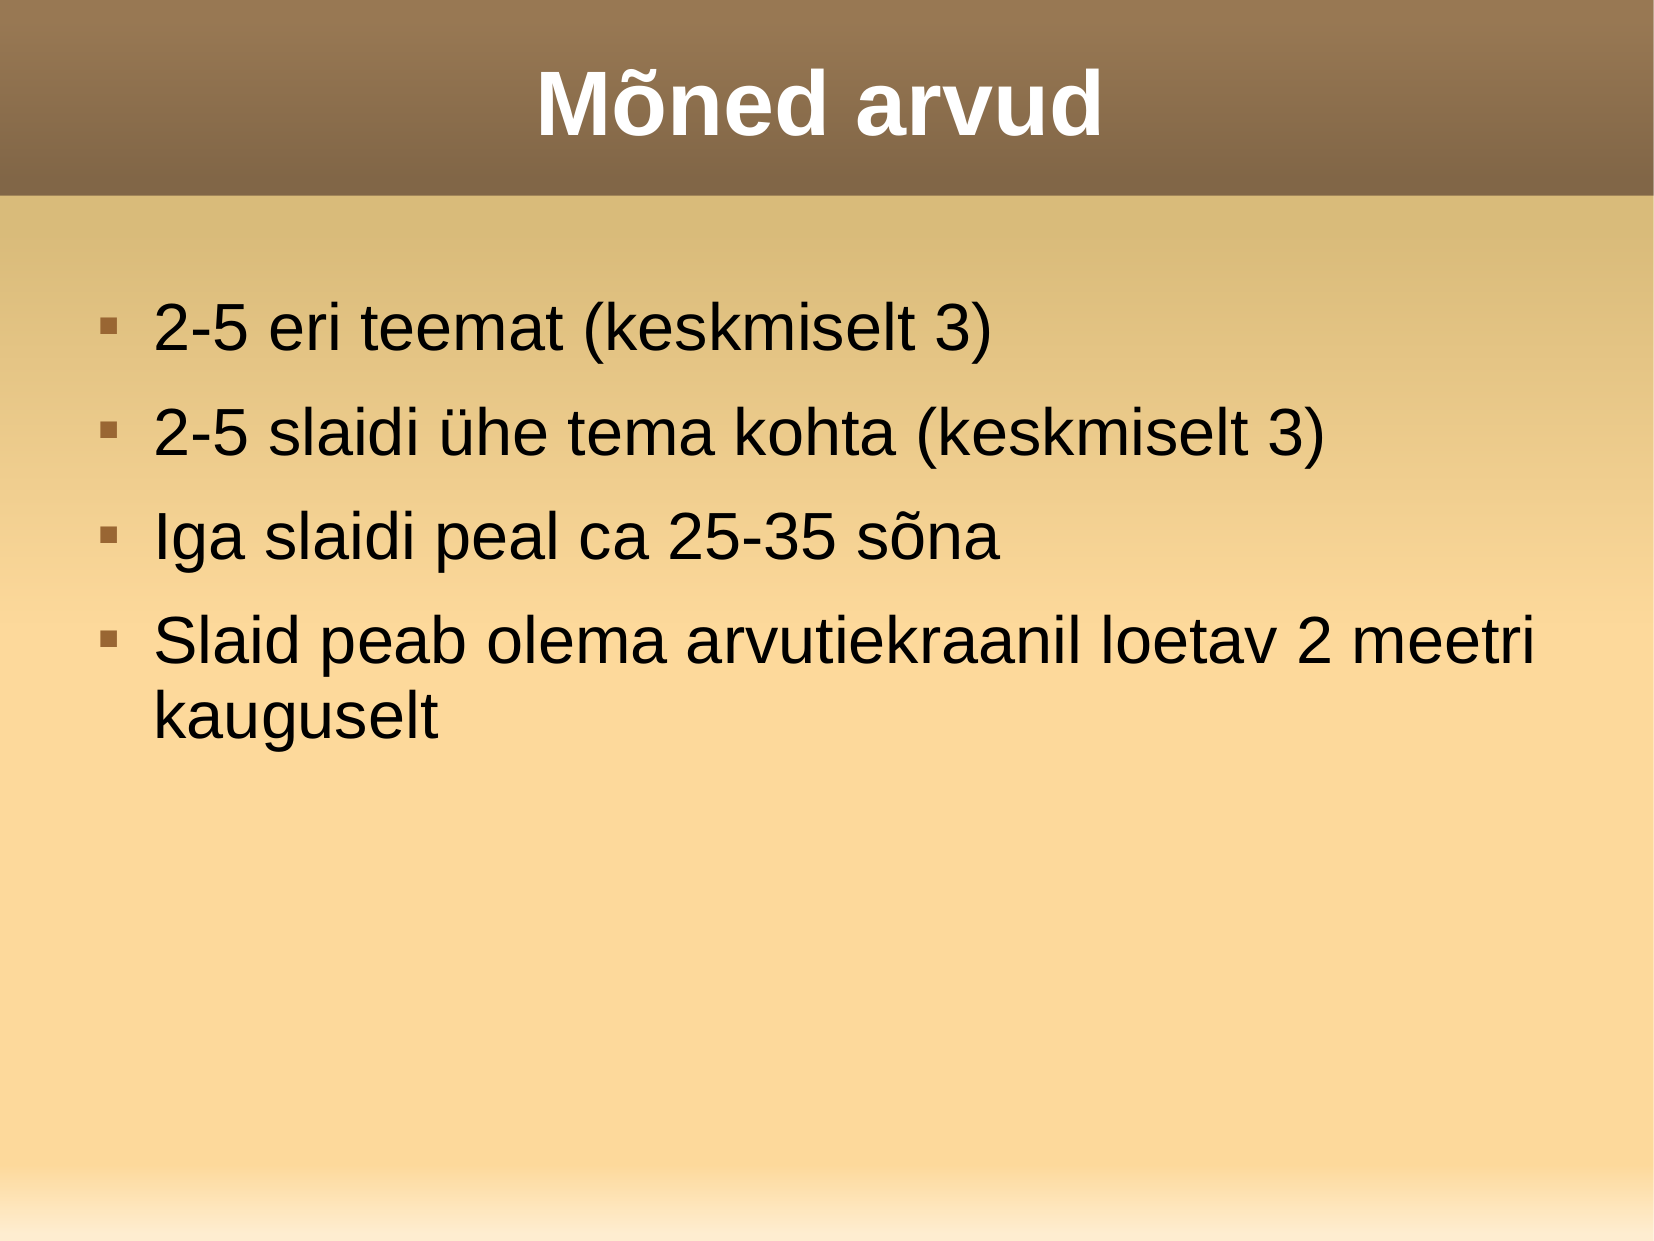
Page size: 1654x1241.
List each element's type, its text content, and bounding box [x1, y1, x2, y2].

title Mõned arvud [76, 7, 1565, 200]
picture [0, 0, 1654, 1241]
list 2-5 eri teemat (keskmiselt 3) 2-5 slaidi ühe tema kohta (keskmiselt 3) Iga slaidi peal ca 25-35 sõna Slaid peab olema arvutiekraanil loetav 2 meetri kauguselt [82, 290, 1571, 1094]
